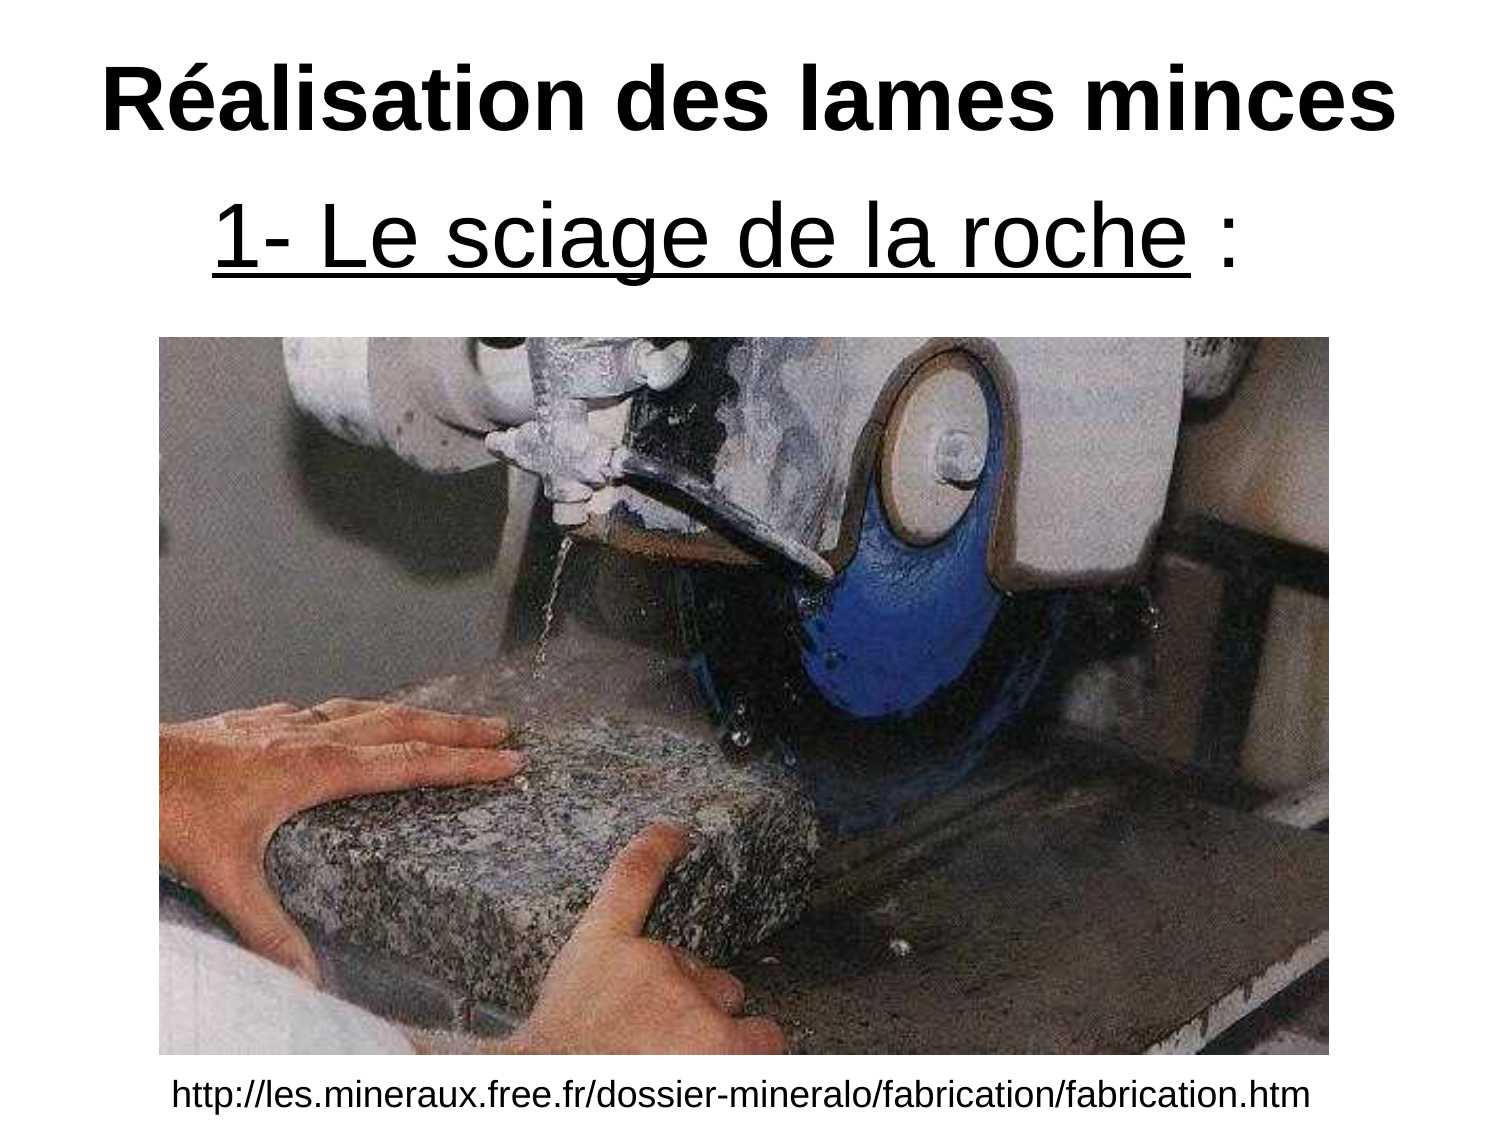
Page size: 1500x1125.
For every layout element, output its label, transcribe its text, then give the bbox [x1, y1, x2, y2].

text_box http://les.mineraux.free.fr/dossier-mineralo/fabrication/fabrication.htm [156, 1062, 1329, 1123]
title 1- Le sciage de la roche : [64, 157, 1415, 325]
text_box Réalisation des lames minces [0, 30, 1500, 157]
picture [159, 337, 1329, 1055]
